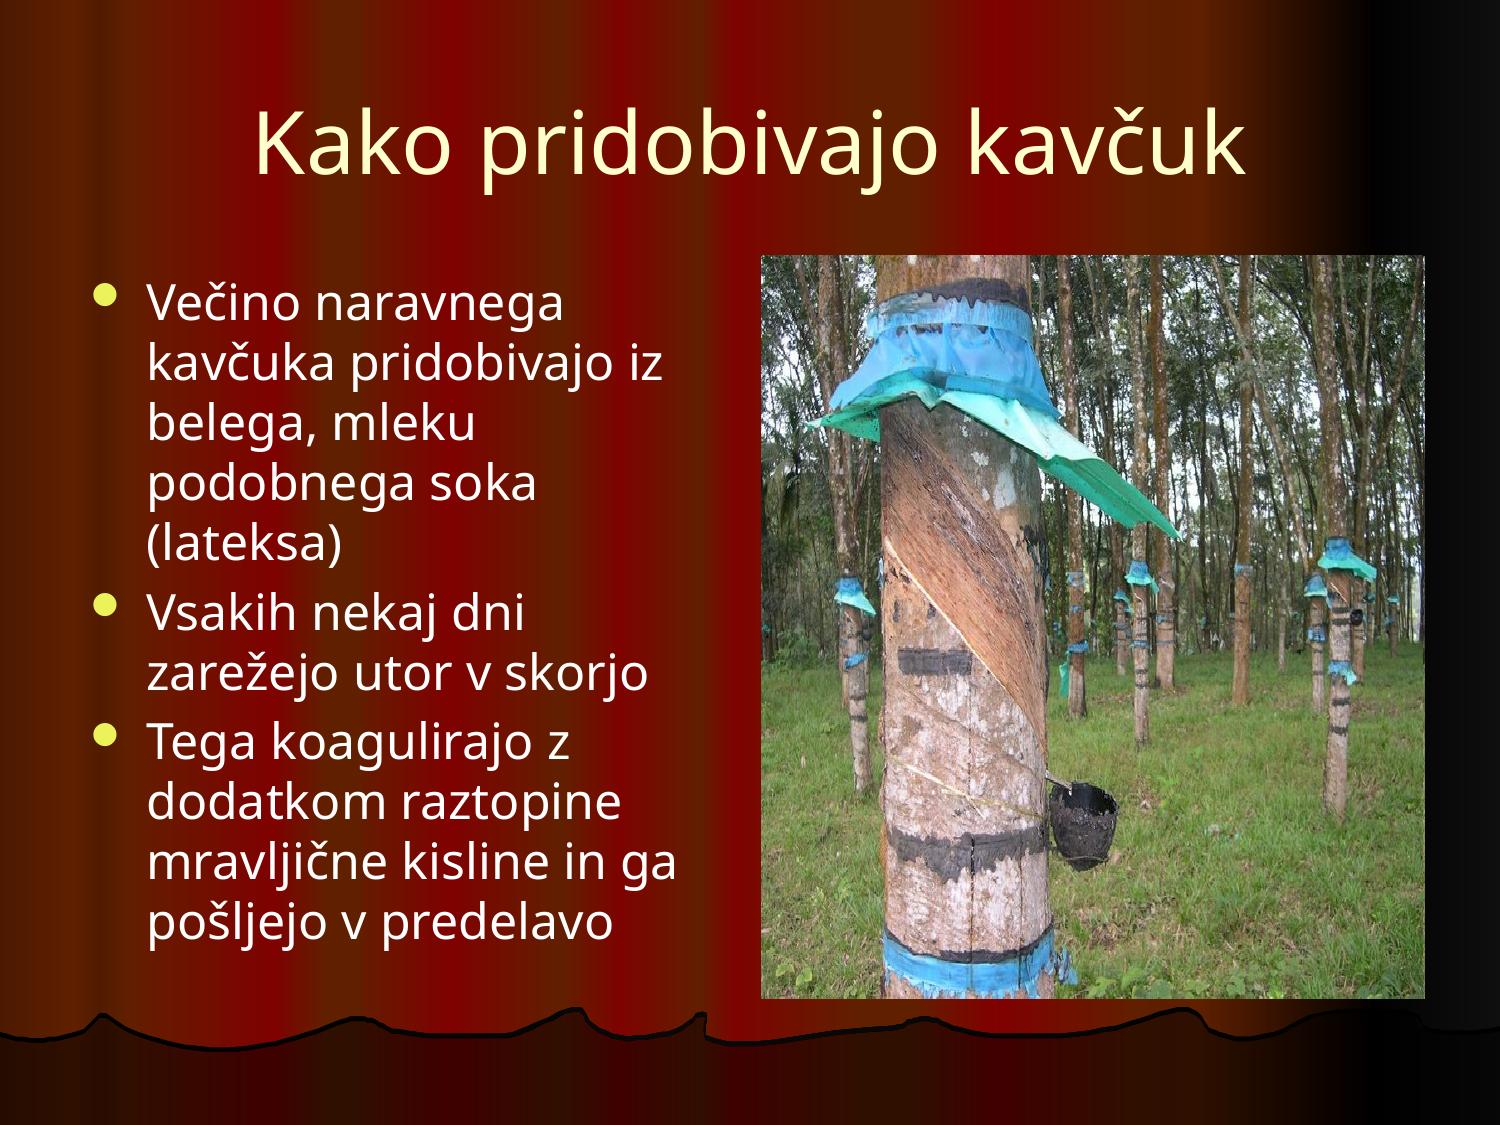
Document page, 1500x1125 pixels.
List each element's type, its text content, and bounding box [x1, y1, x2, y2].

list Večino naravnega kavčuka pridobivajo iz belega, mleku podobnega soka (lateksa) Vsakih nekaj dni zarežejo utor v skorjo Tega koagulirajo z dodatkom raztopine mravljične kisline in ga pošljejo v predelavo [75, 262, 738, 1006]
picture [761, 255, 1425, 999]
title Kako pridobivajo kavčuk [75, 45, 1425, 233]
